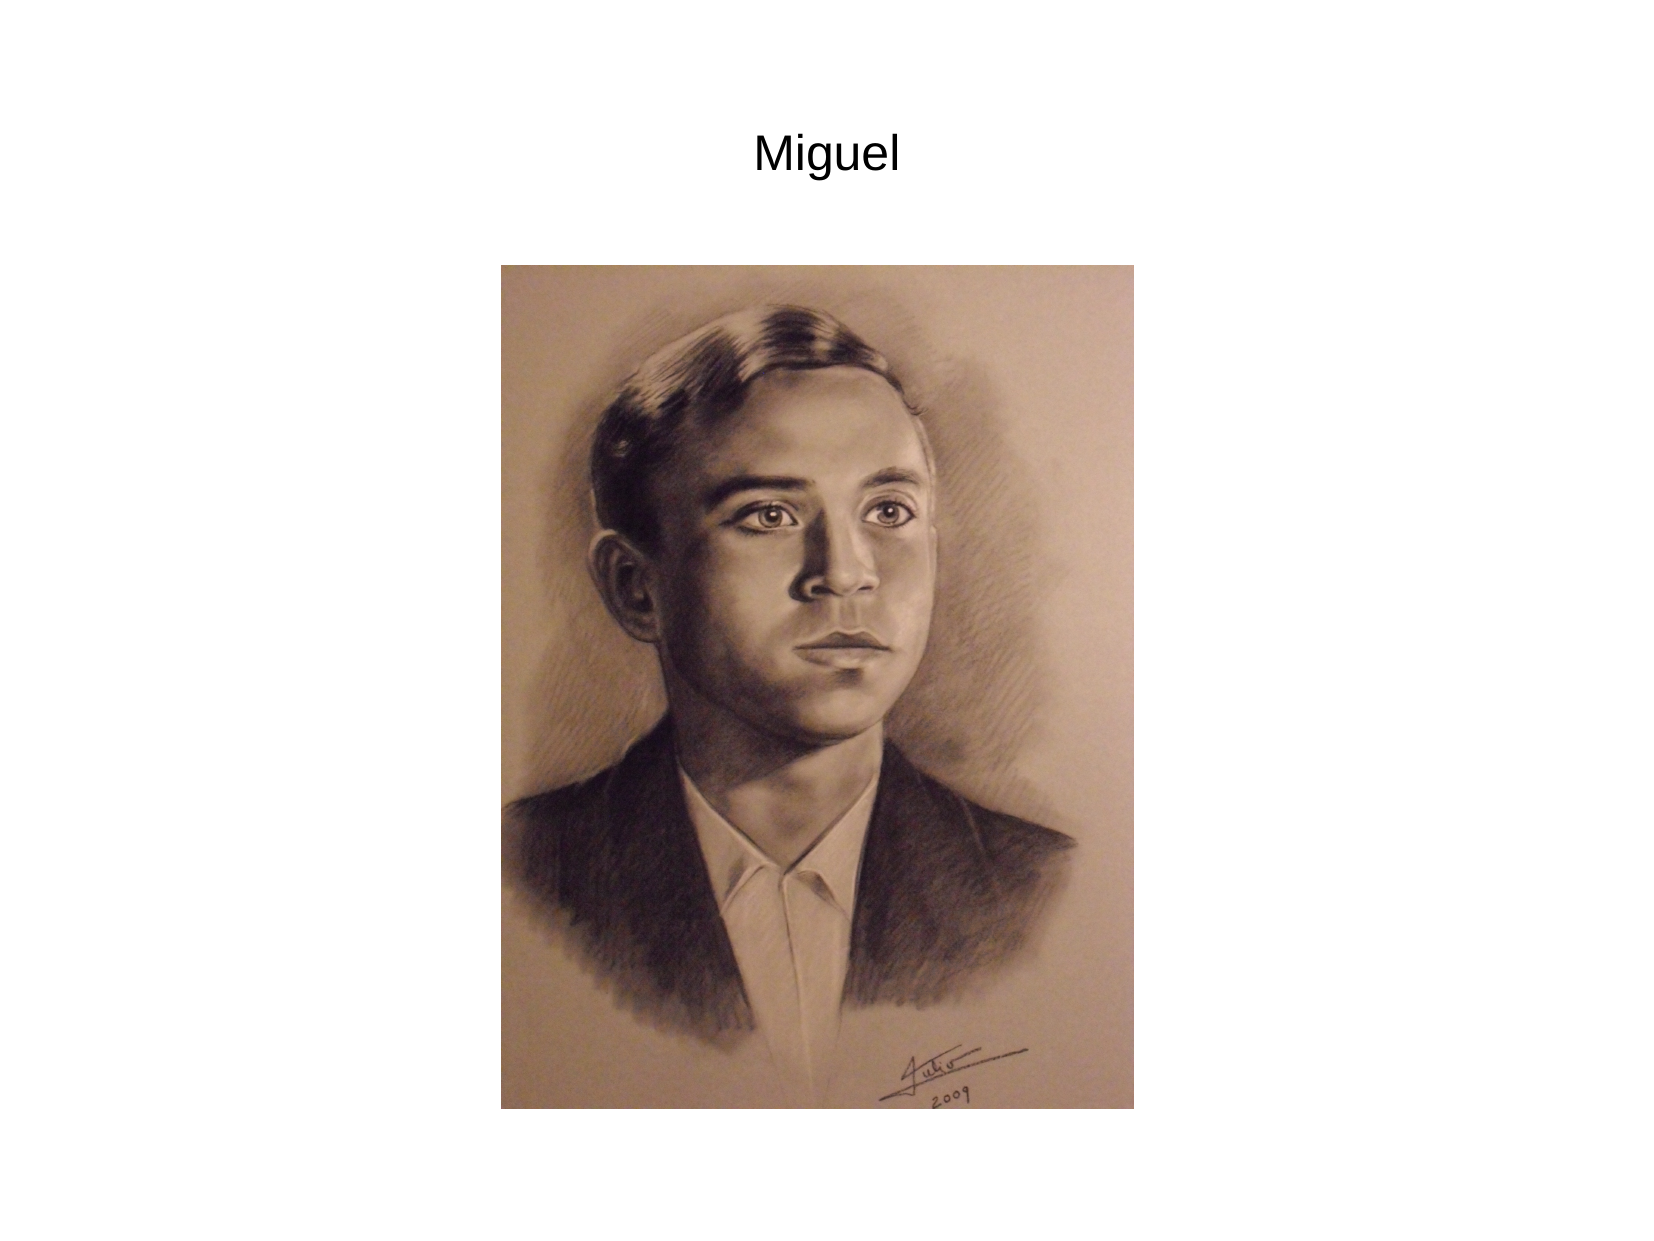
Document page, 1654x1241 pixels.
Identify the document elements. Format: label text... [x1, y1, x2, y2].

title Miguel [82, 49, 1571, 257]
picture [501, 265, 1134, 1109]
